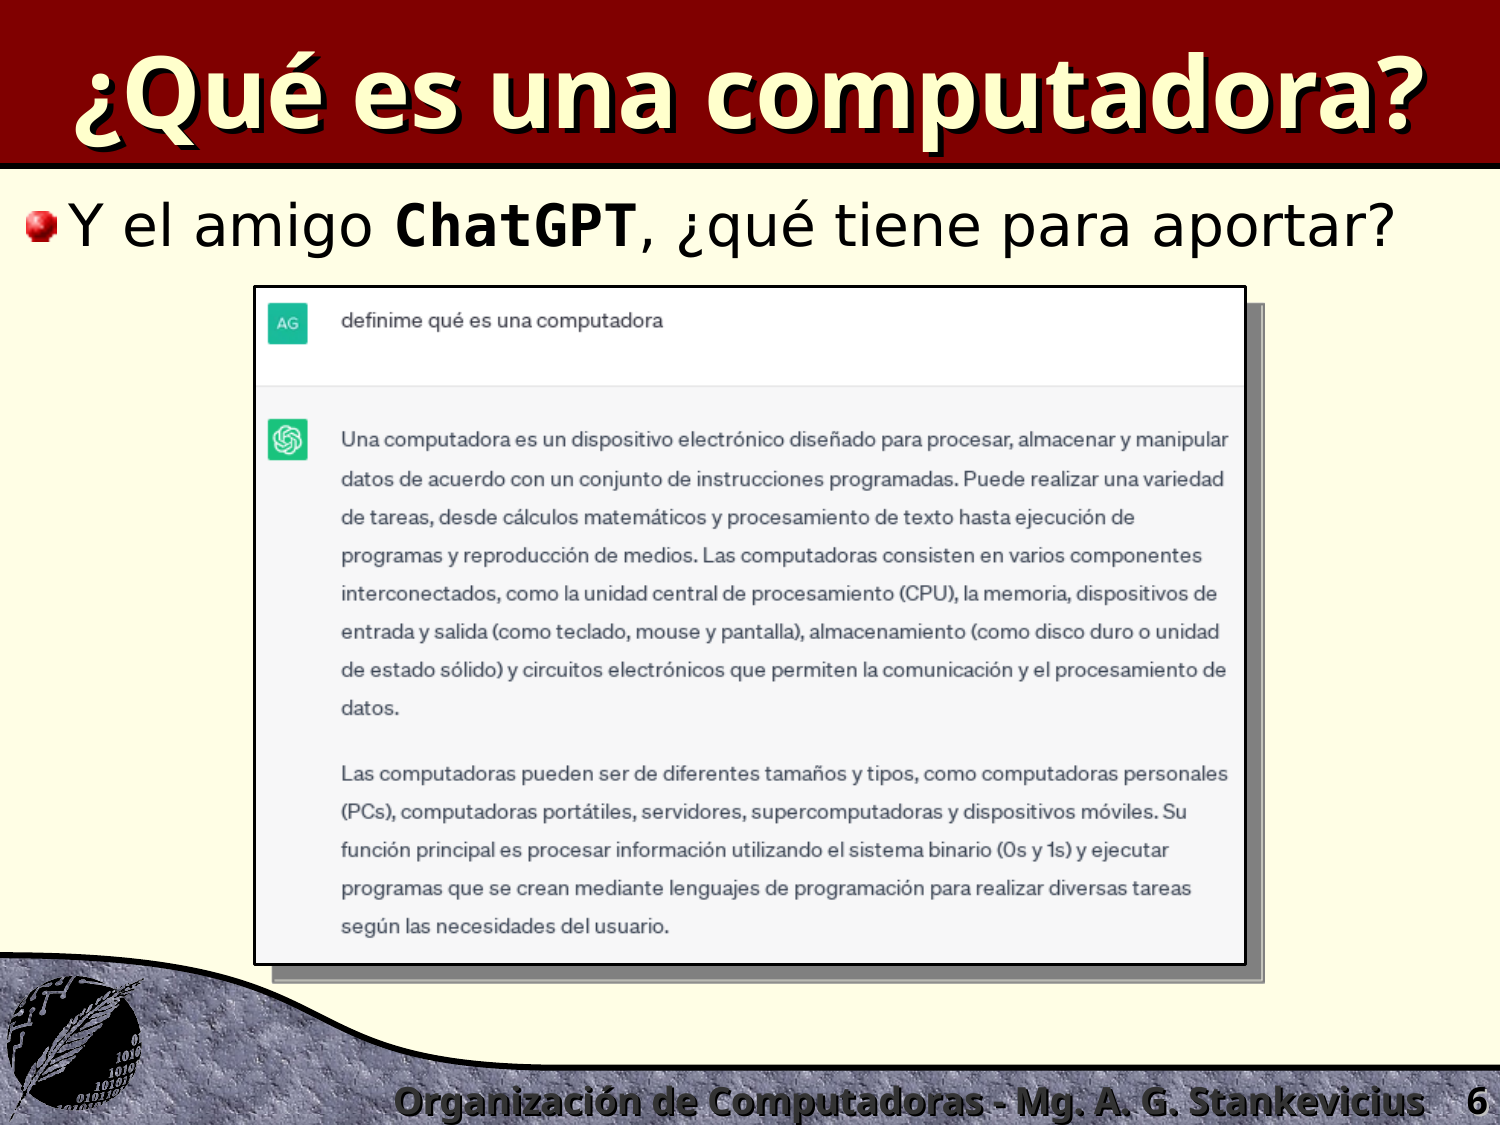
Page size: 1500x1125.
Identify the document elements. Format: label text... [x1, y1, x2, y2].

picture [802, 1100, 806, 1110]
picture [1058, 1100, 1065, 1110]
title ¿Qué es una computadora? [15, 5, 1485, 160]
picture [448, 1100, 455, 1110]
picture [0, 959, 1500, 1125]
picture [256, 288, 1244, 964]
list Y el amigo ChatGPT, ¿qué tiene para aportar? [11, 192, 1486, 845]
